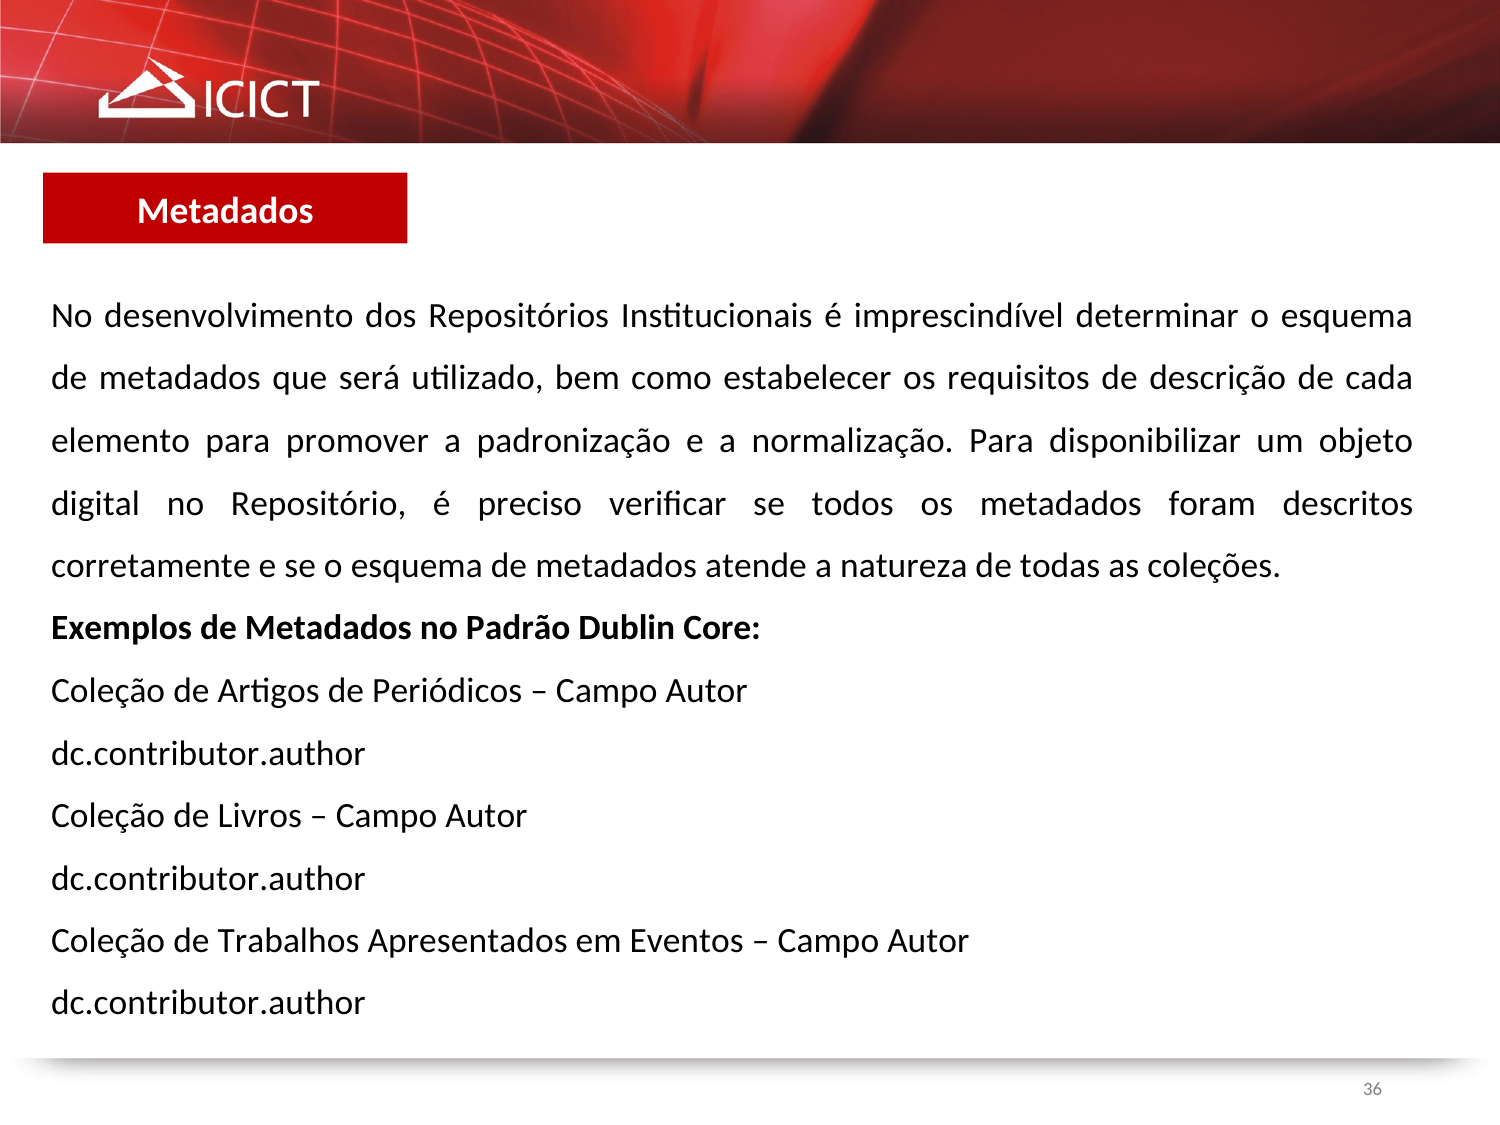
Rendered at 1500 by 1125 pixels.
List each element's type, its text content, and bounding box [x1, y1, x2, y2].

text_box <número> [1059, 1057, 1397, 1118]
text_box Metadados [43, 172, 408, 244]
picture [0, 0, 1500, 1125]
text_box No desenvolvimento dos Repositórios Institucionais é imprescindível determinar o esquema de metadados que será utilizado, bem como estabelecer os requisitos de descrição de cada elemento para promover a padronização e a normalização. Para disponibilizar um objeto digital no Repositório, é preciso verificar se todos os metadados foram descritos corretamente e se o esquema de metadados atende a natureza de todas as coleções. Exemplos de Metadados no Padrão Dublin Core: Coleção de Artigos de Periódicos – Campo Autor dc.contributor.author Coleção de Livros – Campo Autor dc.contributor.author Coleção de Trabalhos Apresentados em Eventos – Campo Autor dc.contributor.author [36, 264, 1431, 1030]
